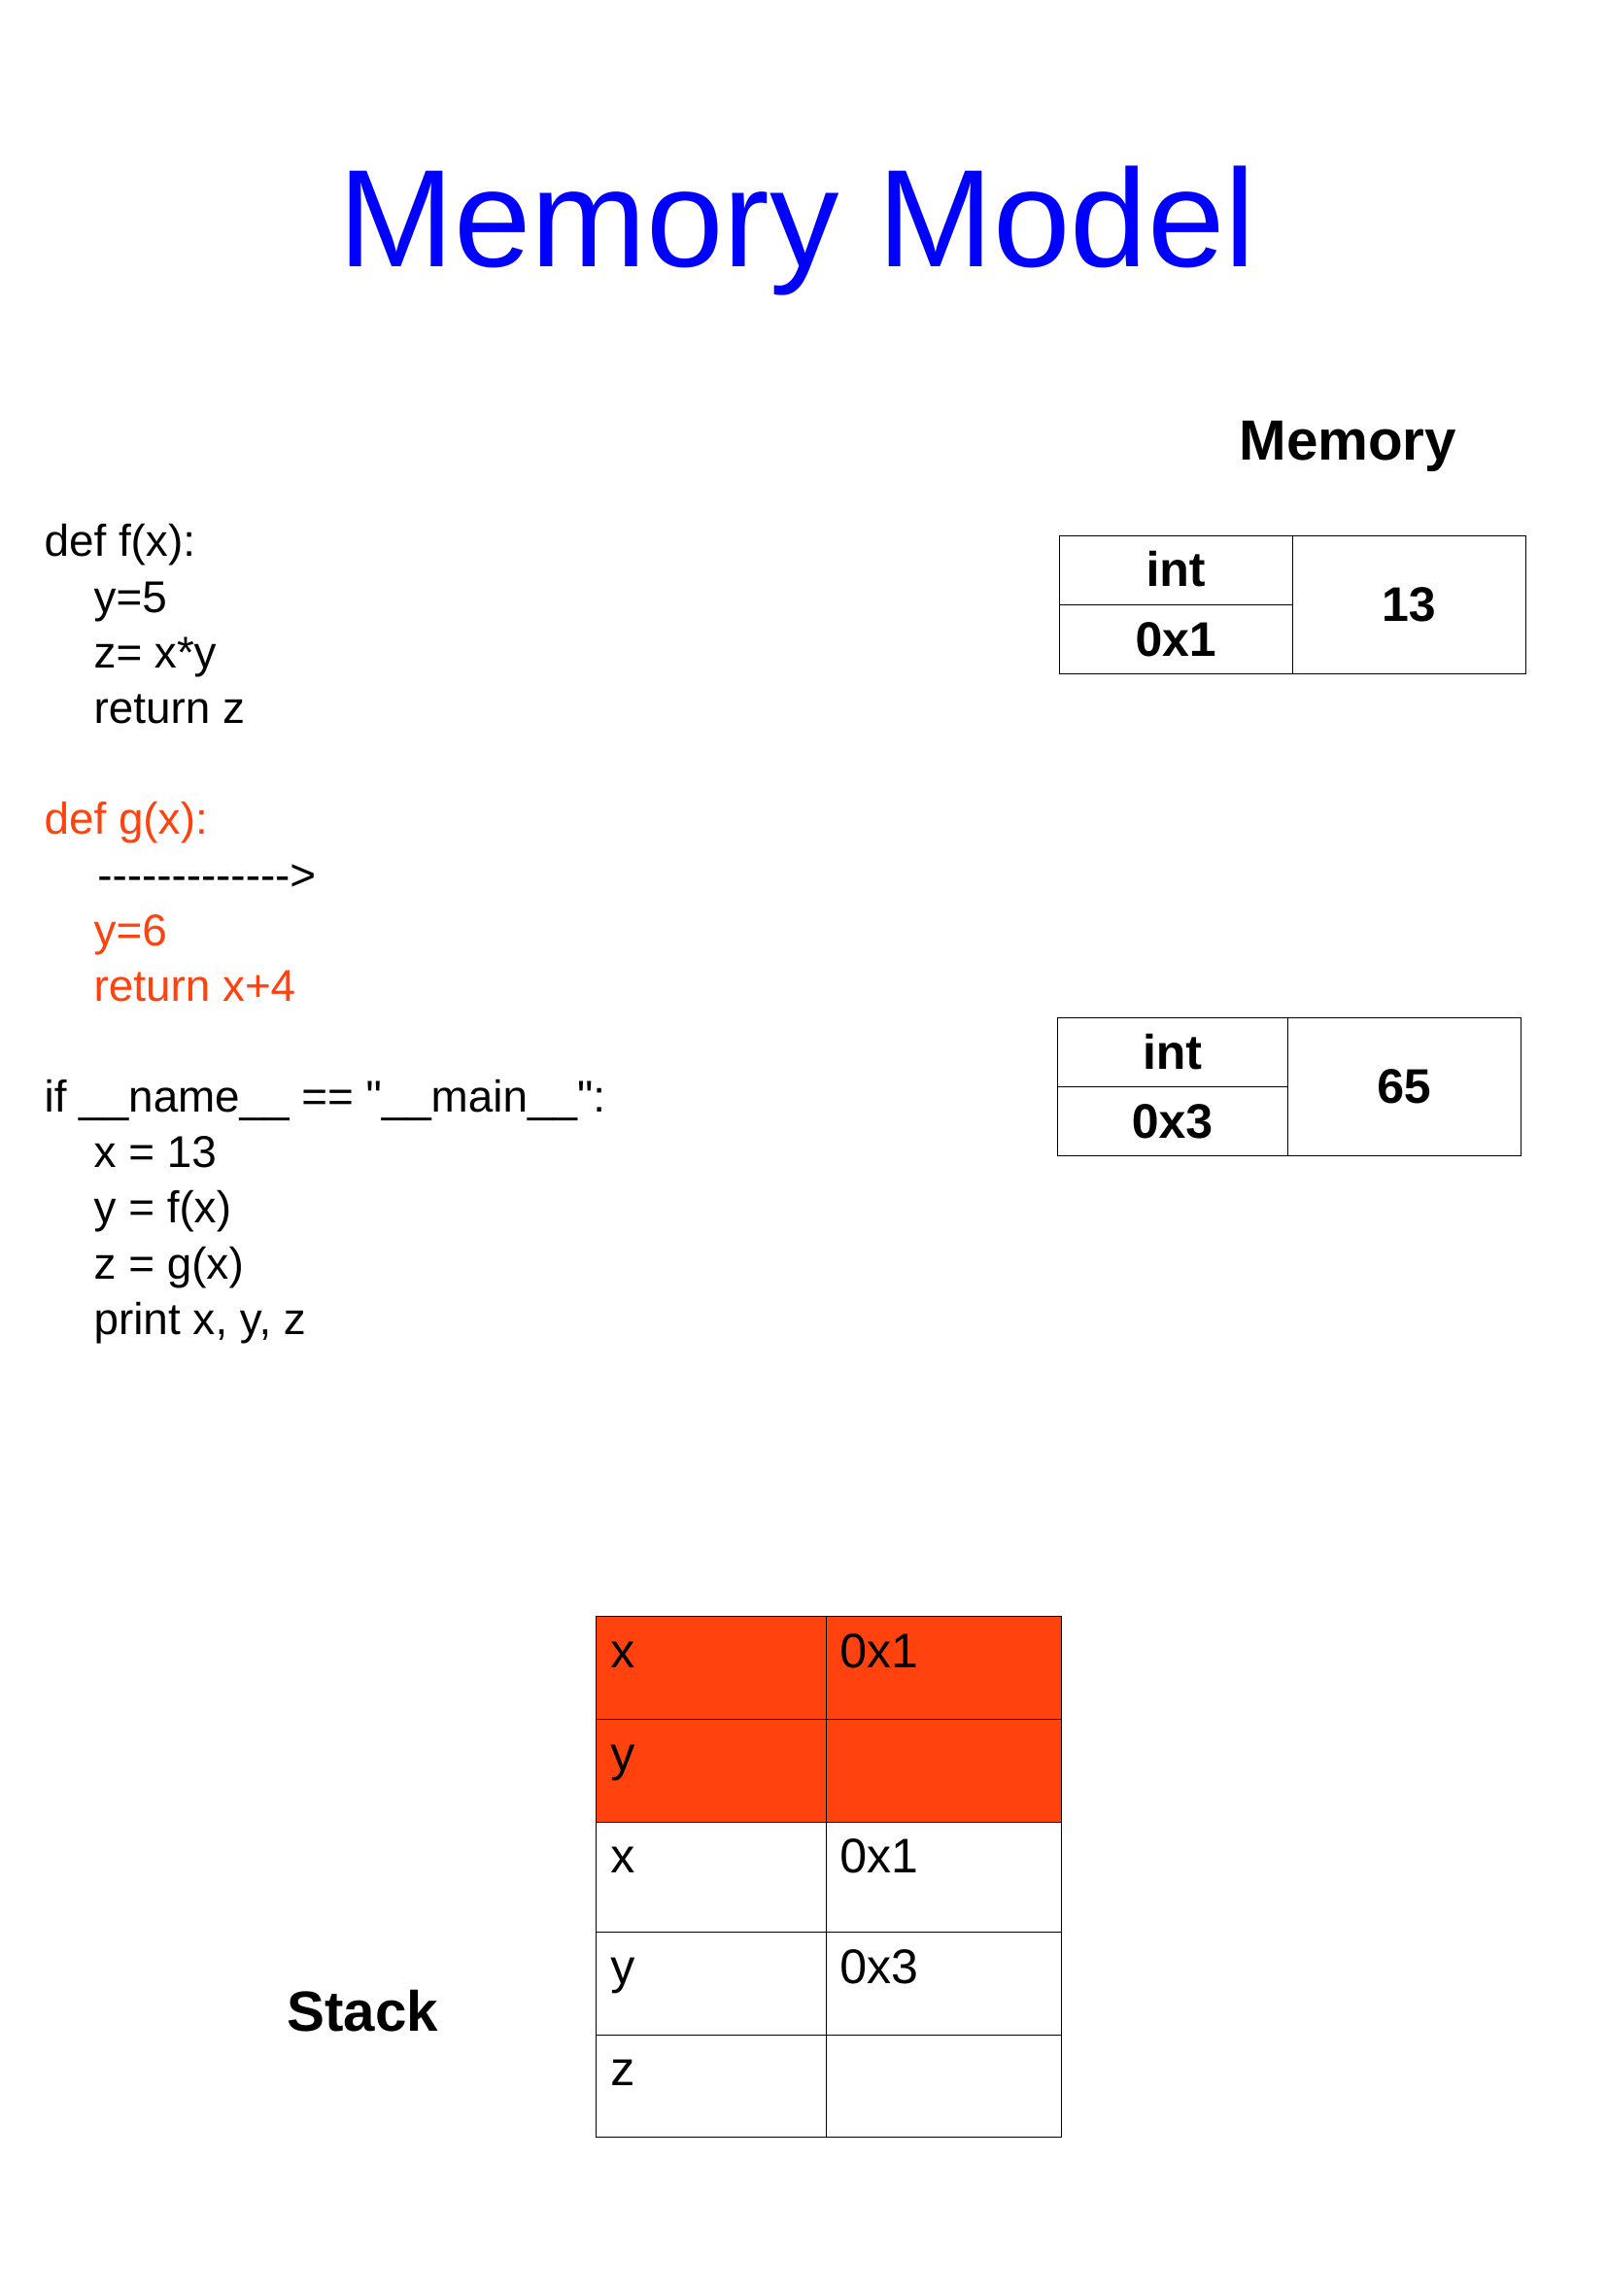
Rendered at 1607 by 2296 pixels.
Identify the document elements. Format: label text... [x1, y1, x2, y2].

title Memory Model [74, 108, 1521, 328]
table_cell [827, 1720, 1061, 1822]
table_cell x [597, 1823, 826, 1932]
list def f(x): y=5 z= x*y return z def g(x): -------------> y=6 return x+4 if __name__ == "__main__": x = 13 y = f(x) z = g(x) print x, y, z [28, 516, 632, 1345]
table_header int [1058, 1018, 1287, 1086]
list Stack [218, 1979, 488, 2066]
table_cell 0x3 [1058, 1087, 1287, 1155]
table_cell y [597, 1720, 826, 1822]
table_cell 0x3 [827, 1933, 1061, 2035]
table_cell [827, 2036, 1061, 2137]
table_cell 0x1 [1060, 605, 1292, 673]
table_cell z [597, 2036, 826, 2137]
table_cell 0x1 [827, 1823, 1061, 1932]
table_header int [1060, 536, 1292, 604]
table_header x [597, 1617, 826, 1719]
table_header 65 [1288, 1018, 1521, 1155]
table_cell y [597, 1933, 826, 2035]
table_header 13 [1293, 536, 1525, 673]
table_header 0x1 [827, 1617, 1061, 1719]
list Memory [1170, 408, 1525, 488]
